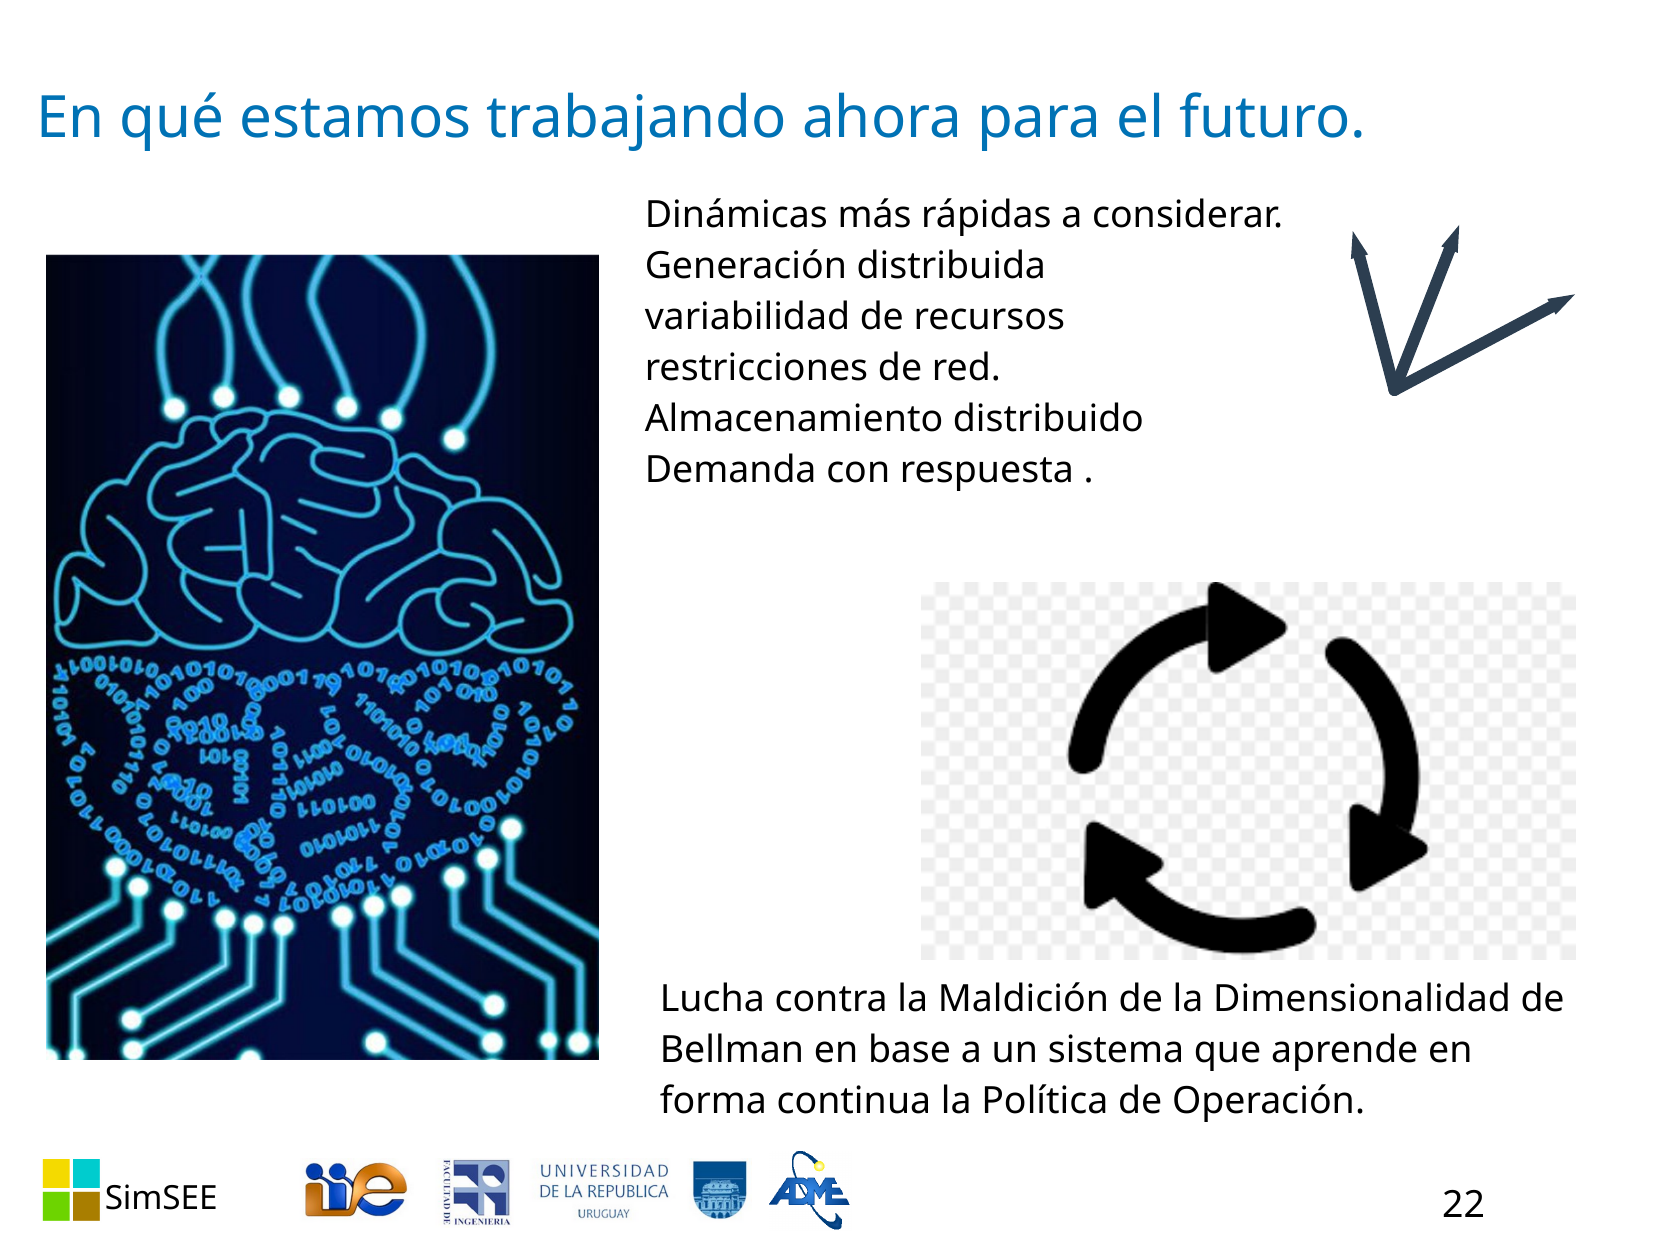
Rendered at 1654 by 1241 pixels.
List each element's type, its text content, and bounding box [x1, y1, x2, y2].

picture [921, 582, 1576, 961]
picture [41, 1157, 102, 1223]
picture [295, 1154, 752, 1230]
picture [769, 1151, 852, 1231]
picture [45, 255, 599, 1060]
text_box Dinámicas más rápidas a considerar. Generación distribuida variabilidad de recursos restricciones de red. Almacenamiento distribuido Demanda con respuesta . [630, 180, 1576, 456]
title En qué estamos trabajando ahora para el futuro. [30, 75, 1501, 151]
text_box Lucha contra la Maldición de la Dimensionalidad de Bellman en base a un sistema que aprende en forma continua la Política de Operación. [645, 964, 1591, 1111]
